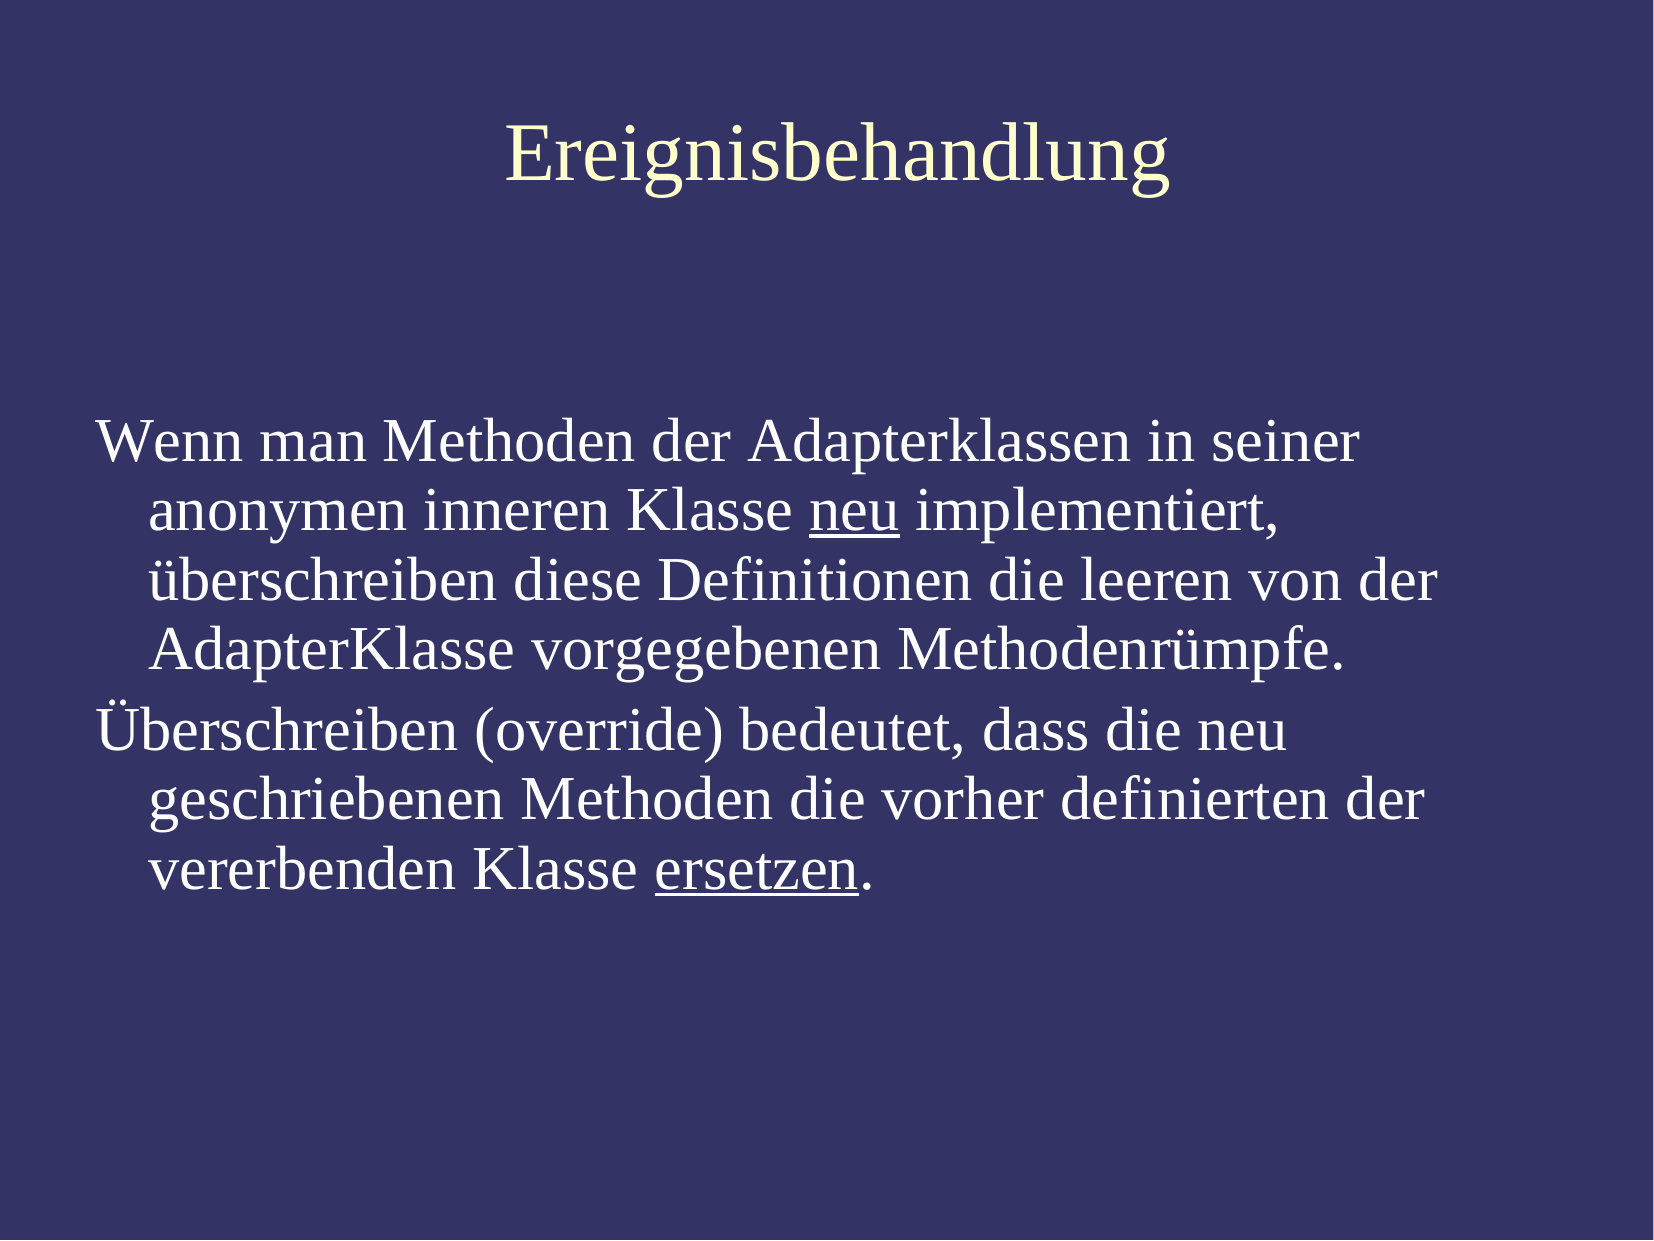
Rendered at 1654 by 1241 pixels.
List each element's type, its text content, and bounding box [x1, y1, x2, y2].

list Wenn man Methoden der Adapterklassen in seiner anonymen inneren Klasse neu implementiert, überschreiben diese Definitionen die leeren von der AdapterKlasse vorgegebenen Methodenrümpfe. Überschreiben (override) bedeutet, dass die neu geschriebenen Methoden die vorher definierten der vererbenden Klasse ersetzen. [77, 324, 1579, 1092]
title Ereignisbehandlung [54, 44, 1622, 260]
